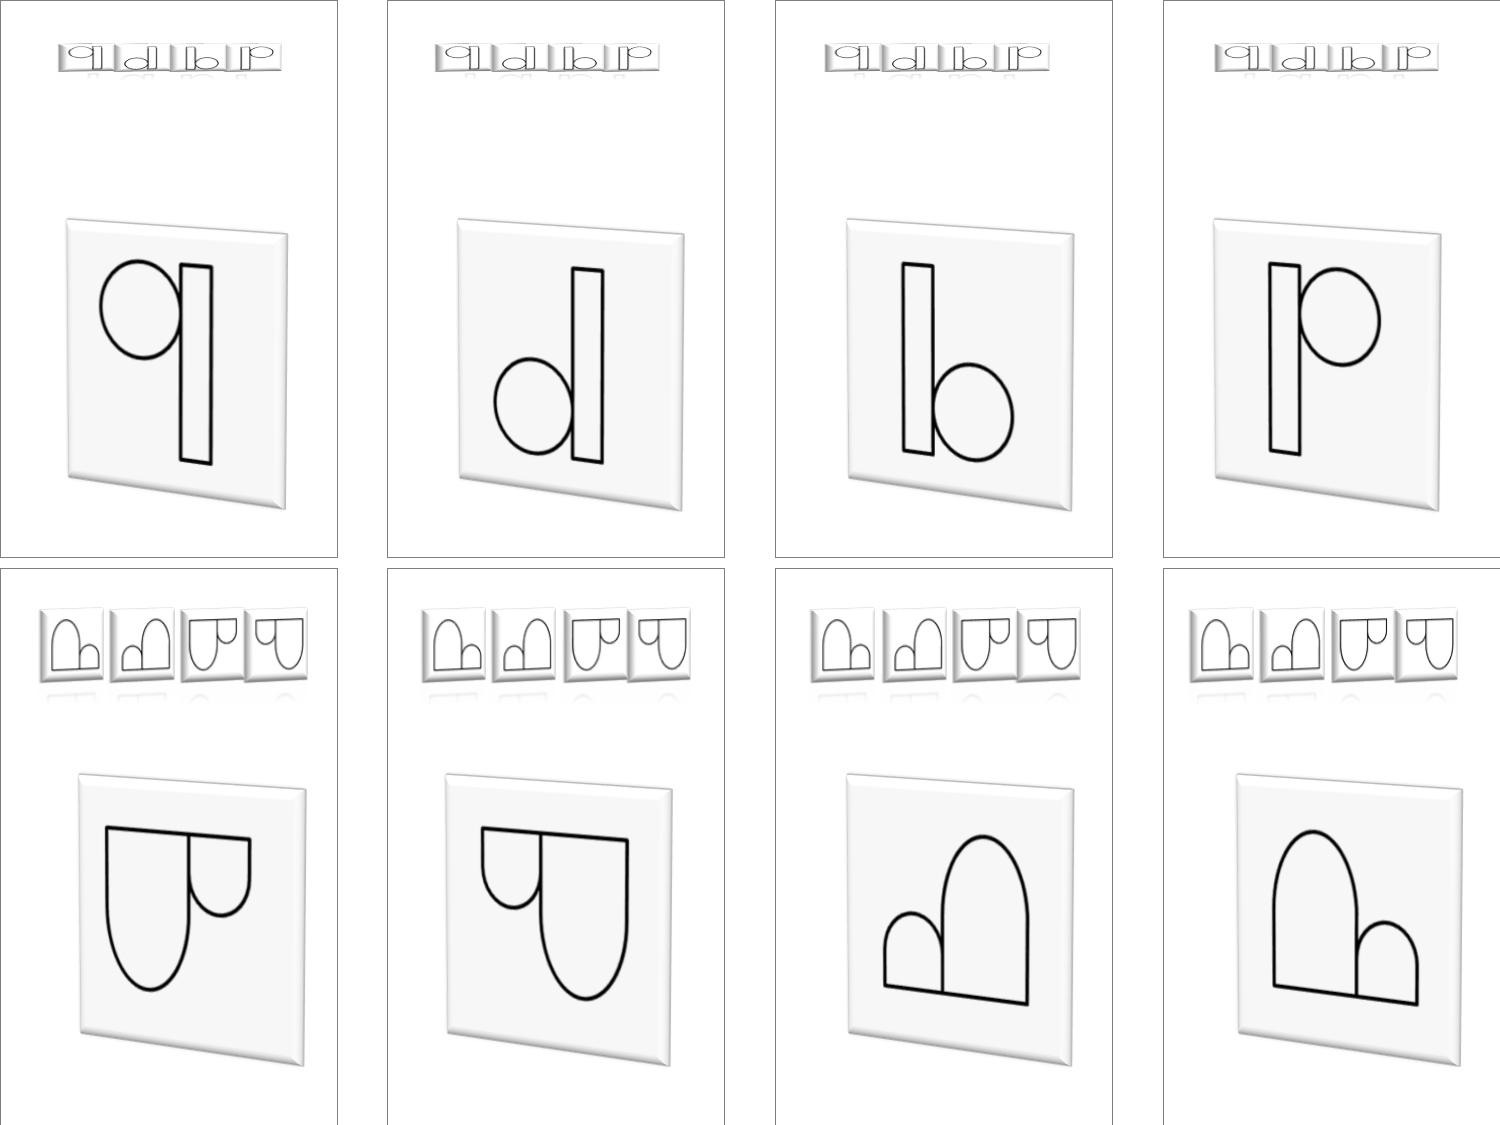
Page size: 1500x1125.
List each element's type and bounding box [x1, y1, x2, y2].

picture [451, 211, 690, 520]
picture [804, 605, 1085, 760]
picture [33, 605, 312, 760]
text_box [1163, 0, 1500, 557]
picture [1207, 211, 1446, 520]
text_box [0, 568, 337, 1125]
picture [430, 42, 665, 102]
picture [1229, 766, 1468, 1074]
picture [840, 211, 1079, 520]
picture [1210, 42, 1444, 102]
text_box [0, 0, 337, 557]
picture [439, 766, 678, 1074]
picture [1183, 605, 1462, 760]
picture [72, 766, 311, 1074]
picture [840, 766, 1079, 1074]
picture [53, 42, 287, 102]
text_box [775, 568, 1113, 1125]
picture [59, 211, 292, 516]
text_box [775, 0, 1113, 557]
picture [415, 605, 695, 760]
text_box [387, 568, 725, 1125]
text_box [387, 0, 725, 557]
picture [820, 42, 1055, 102]
text_box [1163, 568, 1500, 1125]
